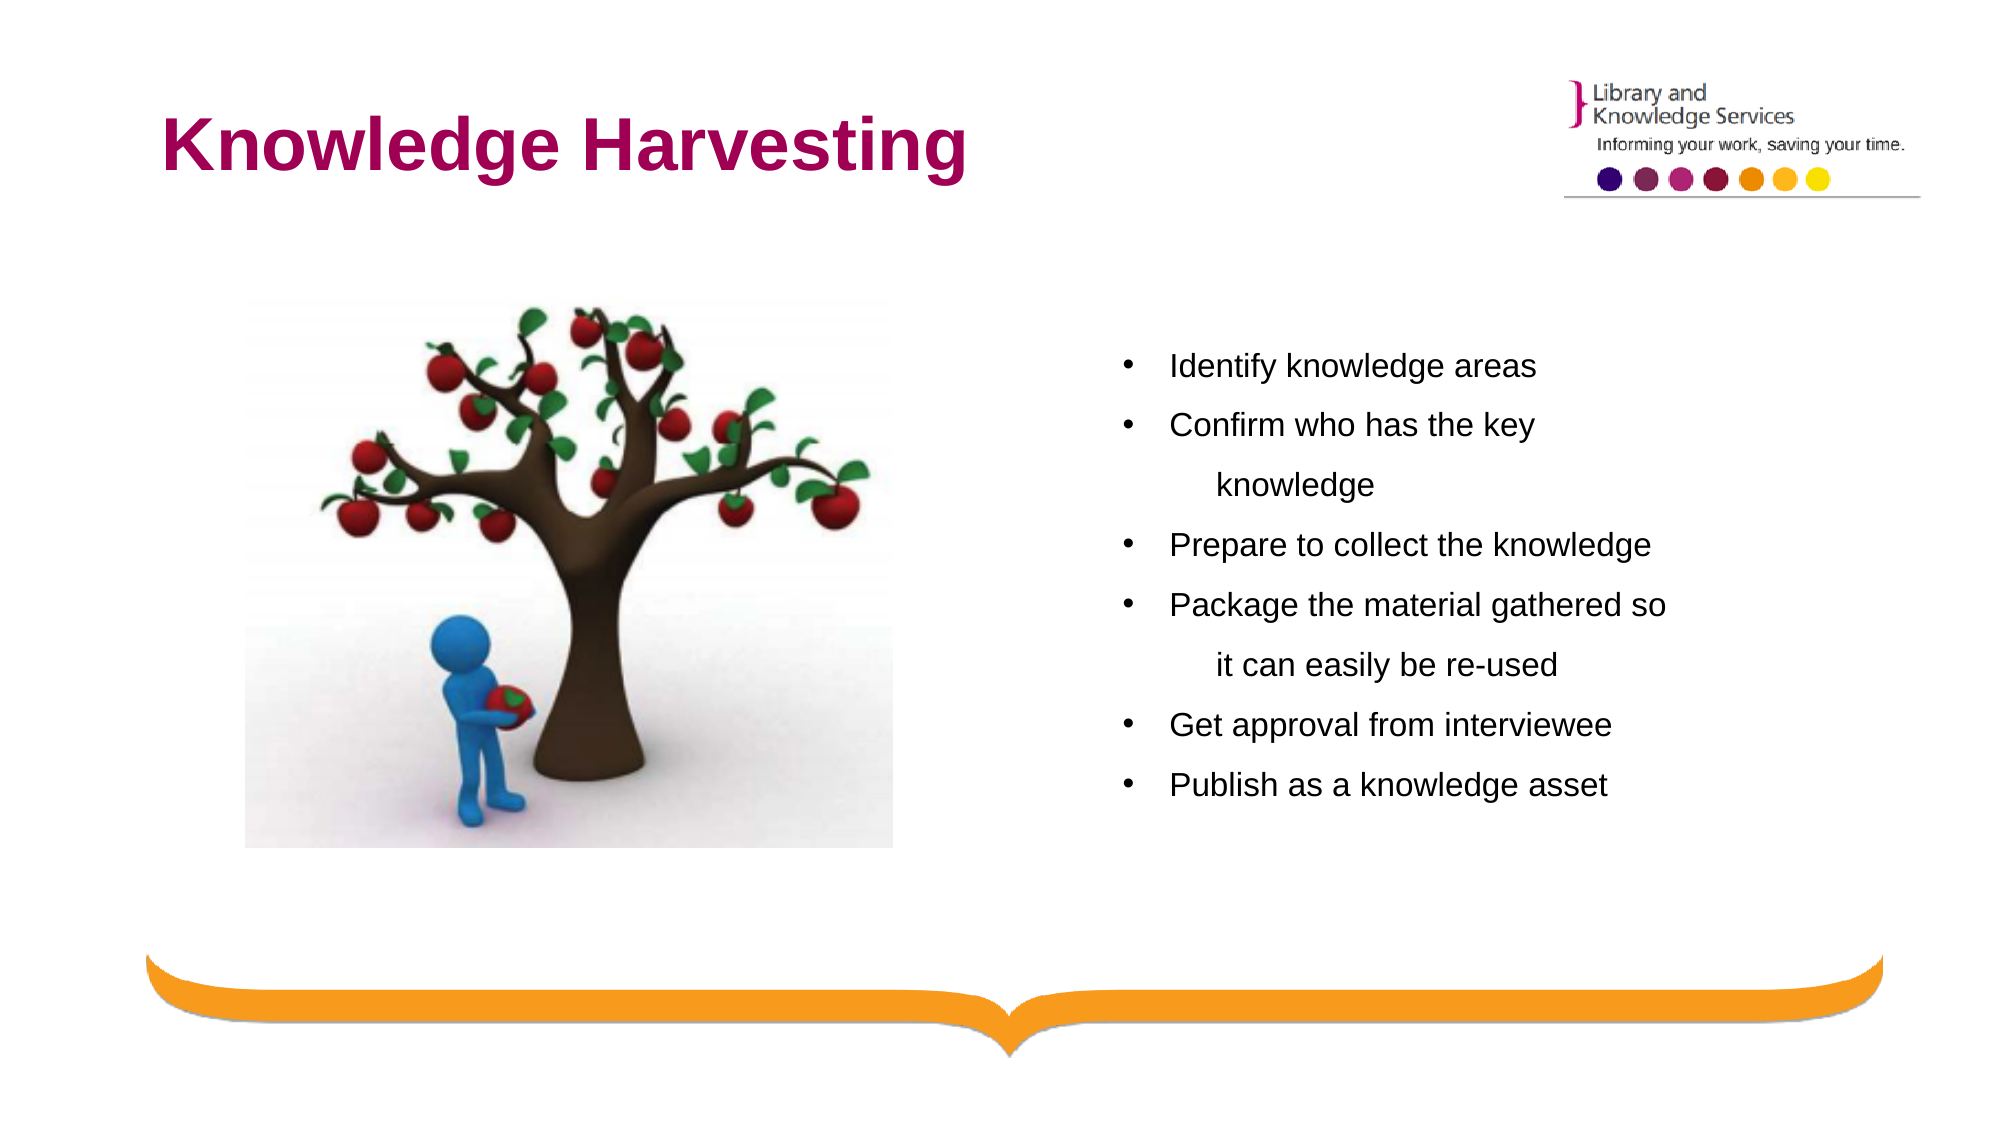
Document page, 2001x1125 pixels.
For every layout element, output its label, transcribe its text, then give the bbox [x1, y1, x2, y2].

picture [1564, 76, 1923, 196]
picture [146, 951, 1883, 1054]
picture [245, 297, 893, 848]
title Knowledge Harvesting [146, 47, 1287, 195]
text_box Identify knowledge areas Confirm who has the key knowledge Prepare to collect the knowledge Package the material gathered so it can easily be re-used Get approval from interviewee Publish as a knowledge asset [1107, 316, 1690, 809]
